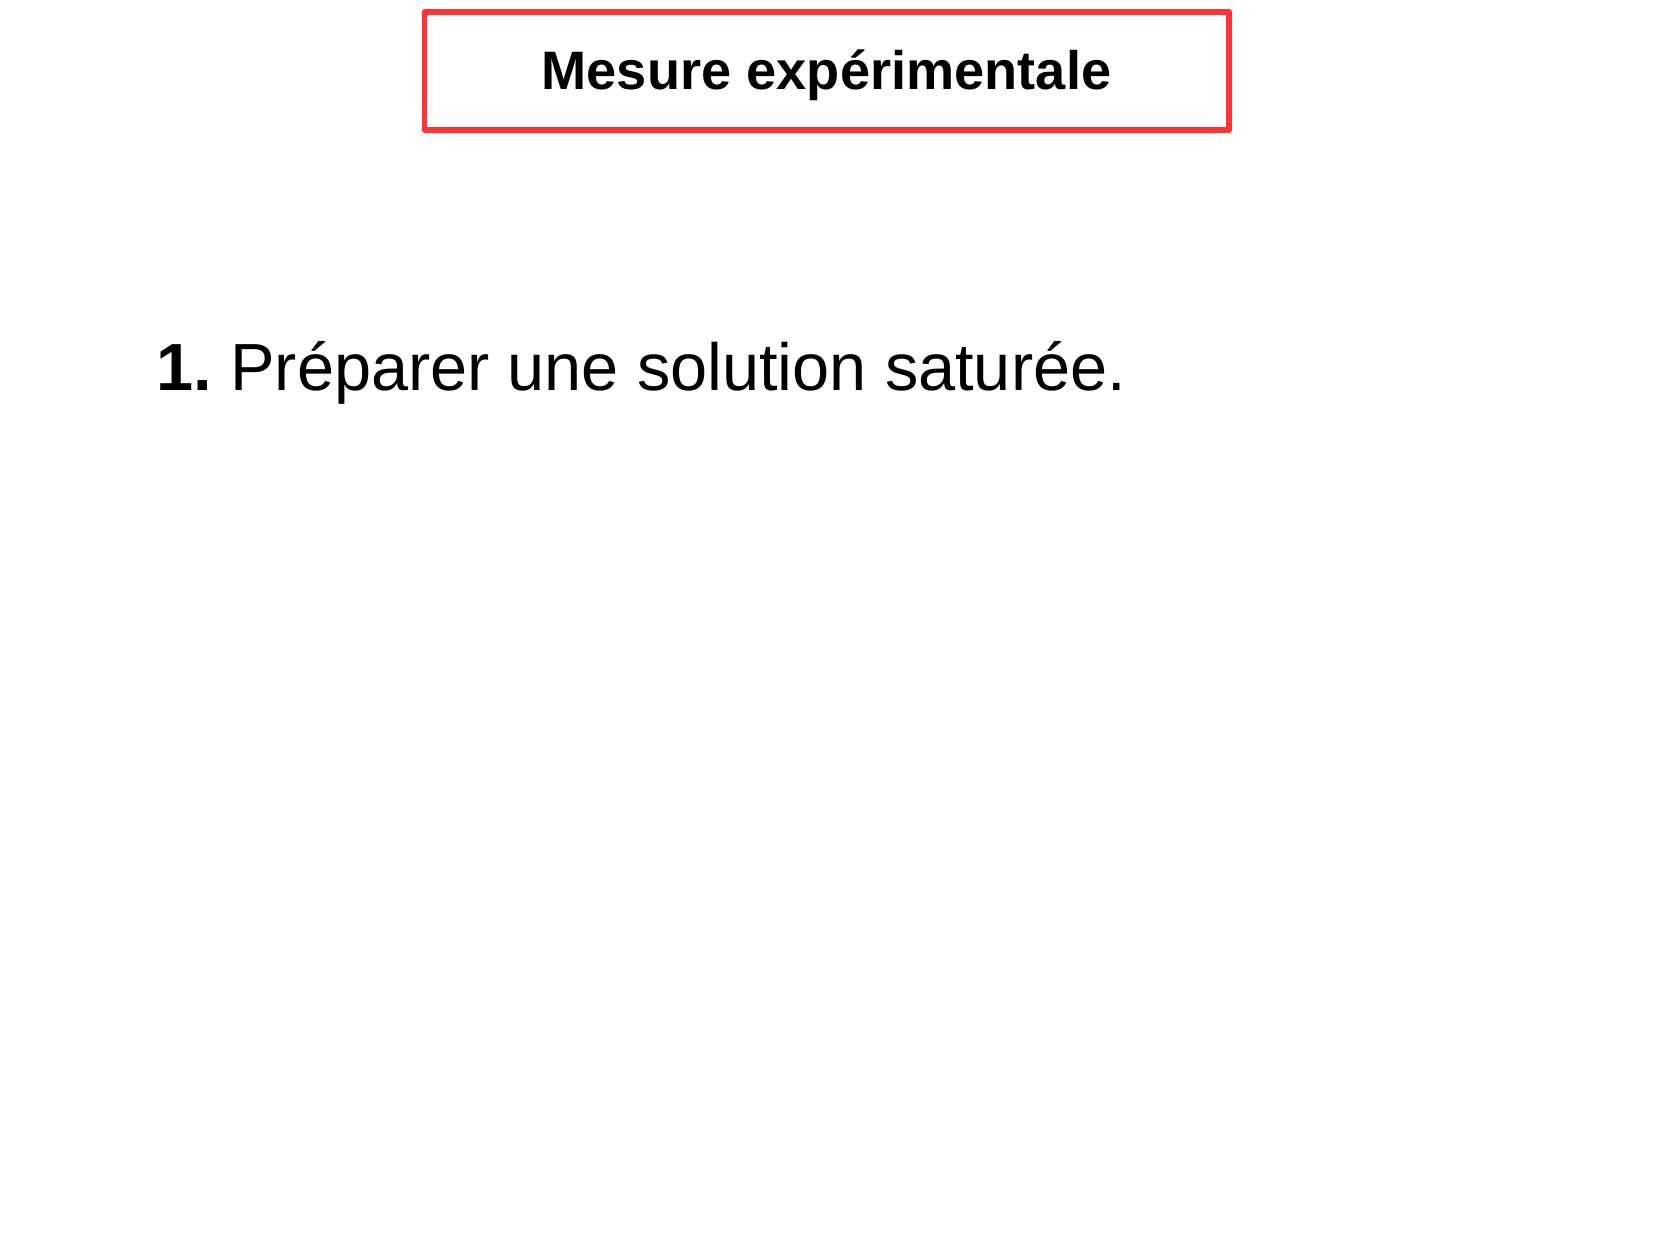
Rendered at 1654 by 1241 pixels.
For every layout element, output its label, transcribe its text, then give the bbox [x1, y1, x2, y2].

text_box 1. Préparer une solution saturée. [141, 248, 1560, 488]
text_box Mesure expérimentale [424, 11, 1230, 130]
